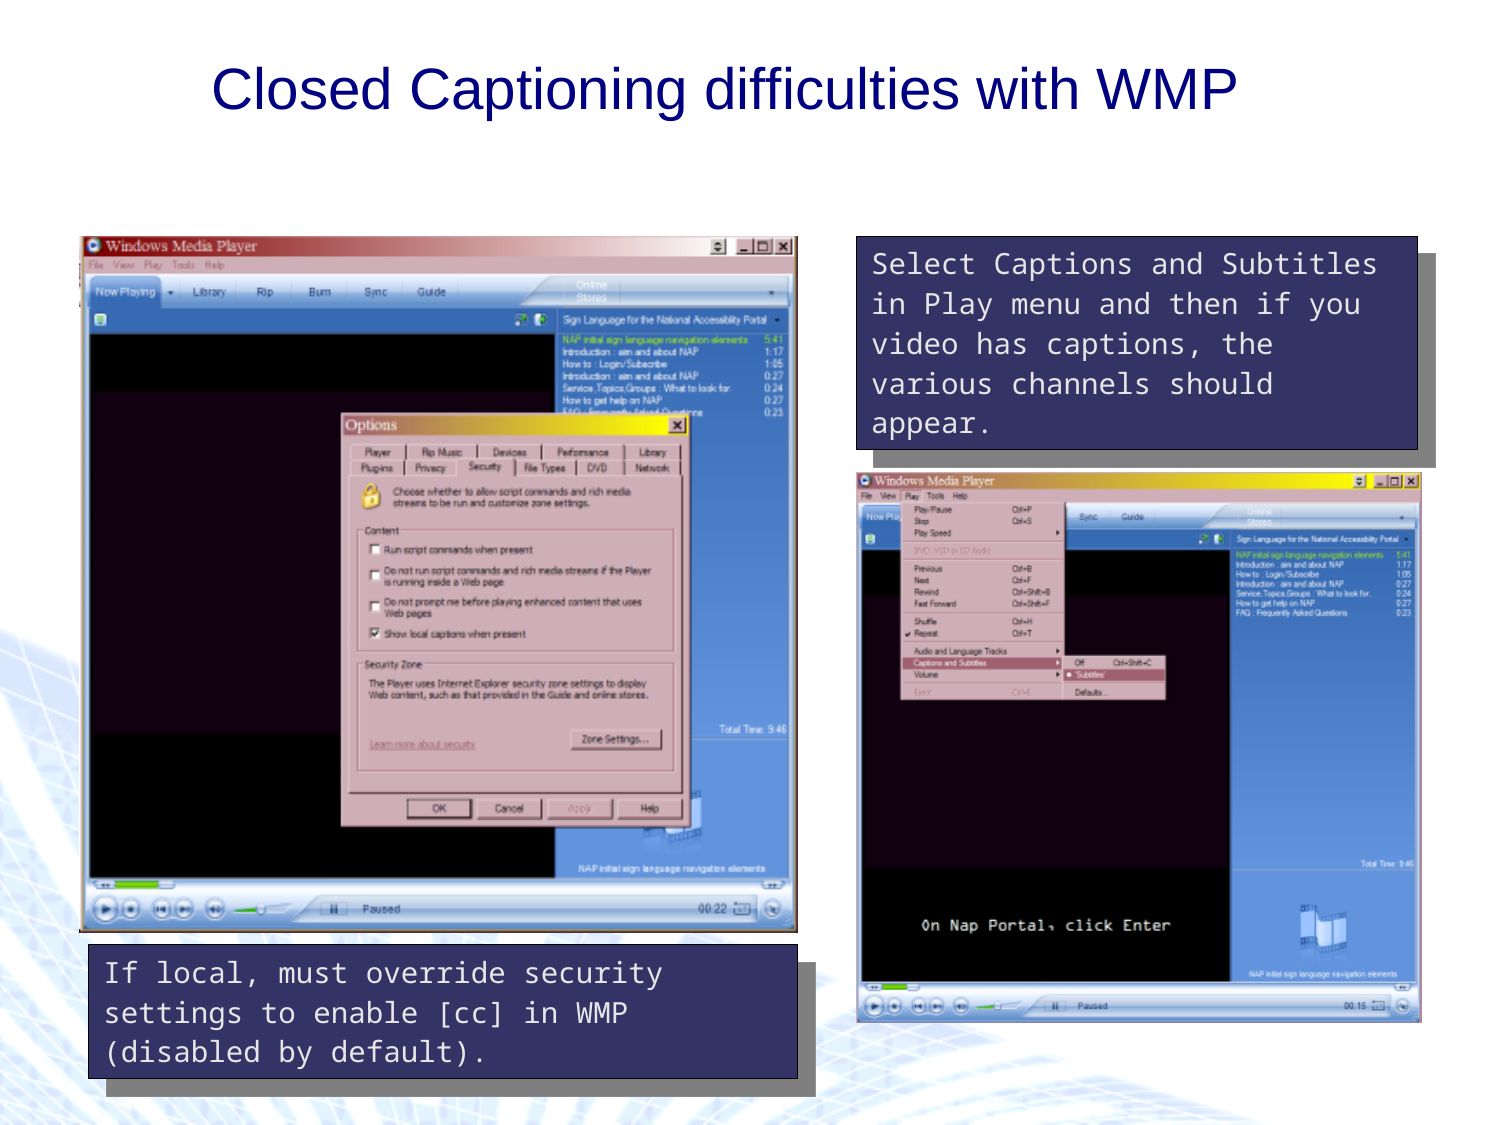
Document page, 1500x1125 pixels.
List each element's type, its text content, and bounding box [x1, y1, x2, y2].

title Closed Captioning difficulties with WMP [88, 0, 1364, 178]
text_box Select Captions and Subtitles in Play menu and then if you video has captions, the various channels should appear. [856, 236, 1418, 422]
picture [0, 236, 1422, 1125]
text_box If local, must override security settings to enable [cc] in WMP (disabled by default). [88, 944, 798, 1062]
